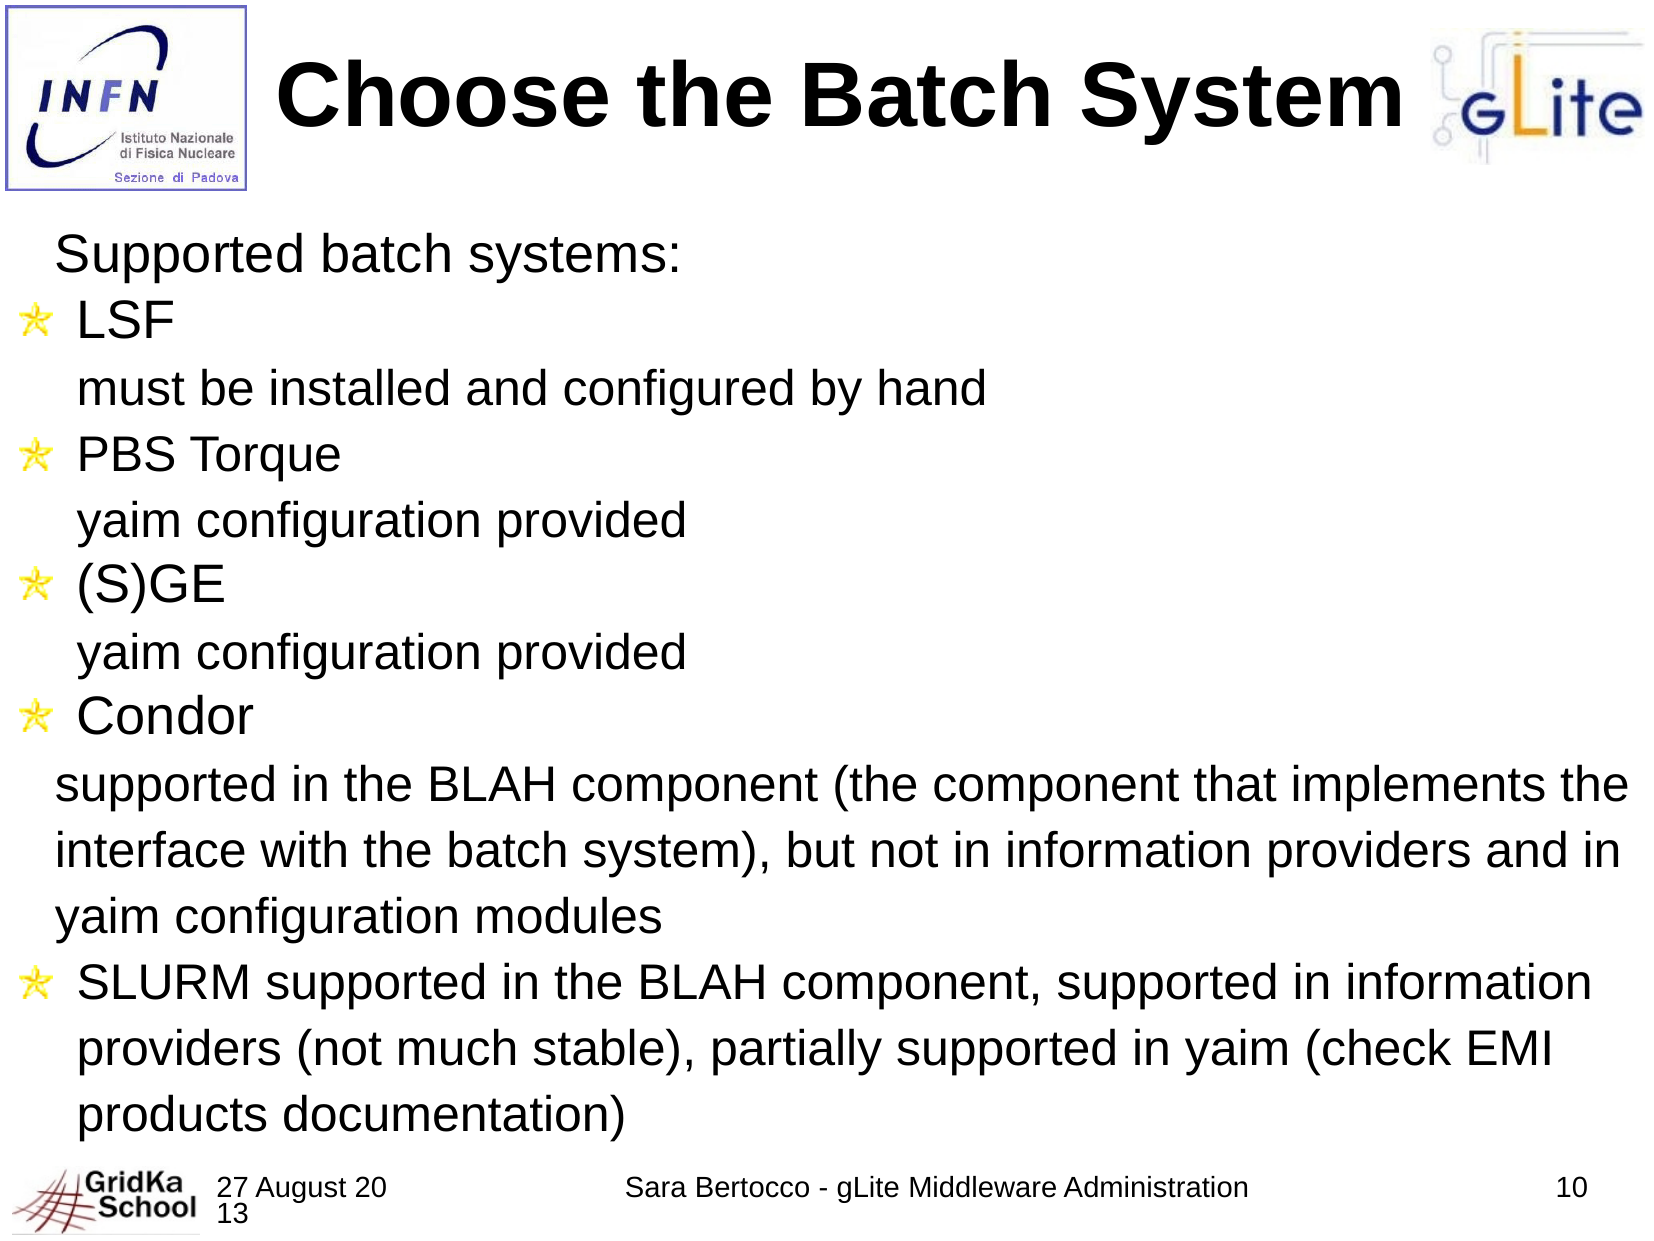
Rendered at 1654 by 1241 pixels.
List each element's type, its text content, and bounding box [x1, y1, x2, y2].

picture [5, 5, 247, 191]
picture [1430, 28, 1645, 165]
text_box Supported batch systems: LSF must be installed and configured by hand PBS Torque yaim configuration provided (S)GE yaim configuration provided Condor supported in the BLAH component (the component that implements the interface with the batch system), but not in information providers and in yaim configuration modules SLURM supported in the BLAH component, supported in information providers (not much stable), partially supported in yaim (check EMI products documentation) [4, 210, 1653, 1150]
picture [12, 1166, 200, 1235]
title Choose the Batch System [5, 0, 1645, 190]
